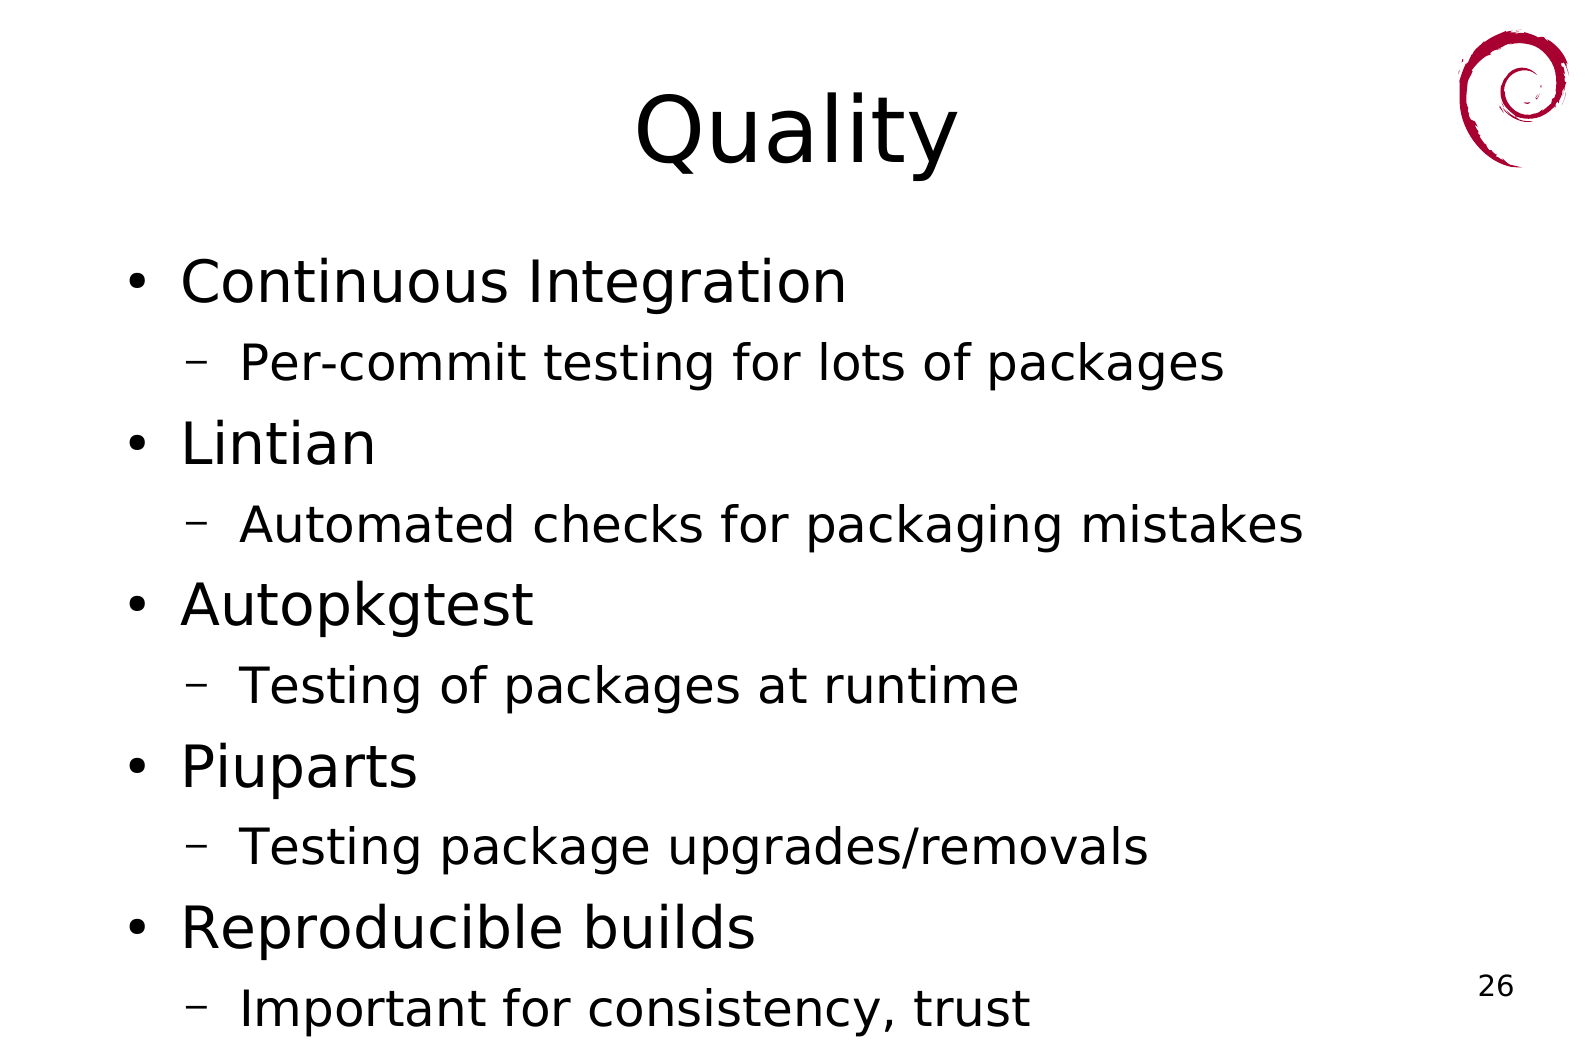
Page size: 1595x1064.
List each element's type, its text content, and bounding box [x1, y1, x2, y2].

list Continuous Integration Per-commit testing for lots of packages Lintian Automated checks for packaging mistakes Autopkgtest Testing of packages at runtime Piuparts Testing package upgrades/removals Reproducible builds Important for consistency, trust [79, 248, 1515, 1059]
title Quality [79, 42, 1515, 220]
